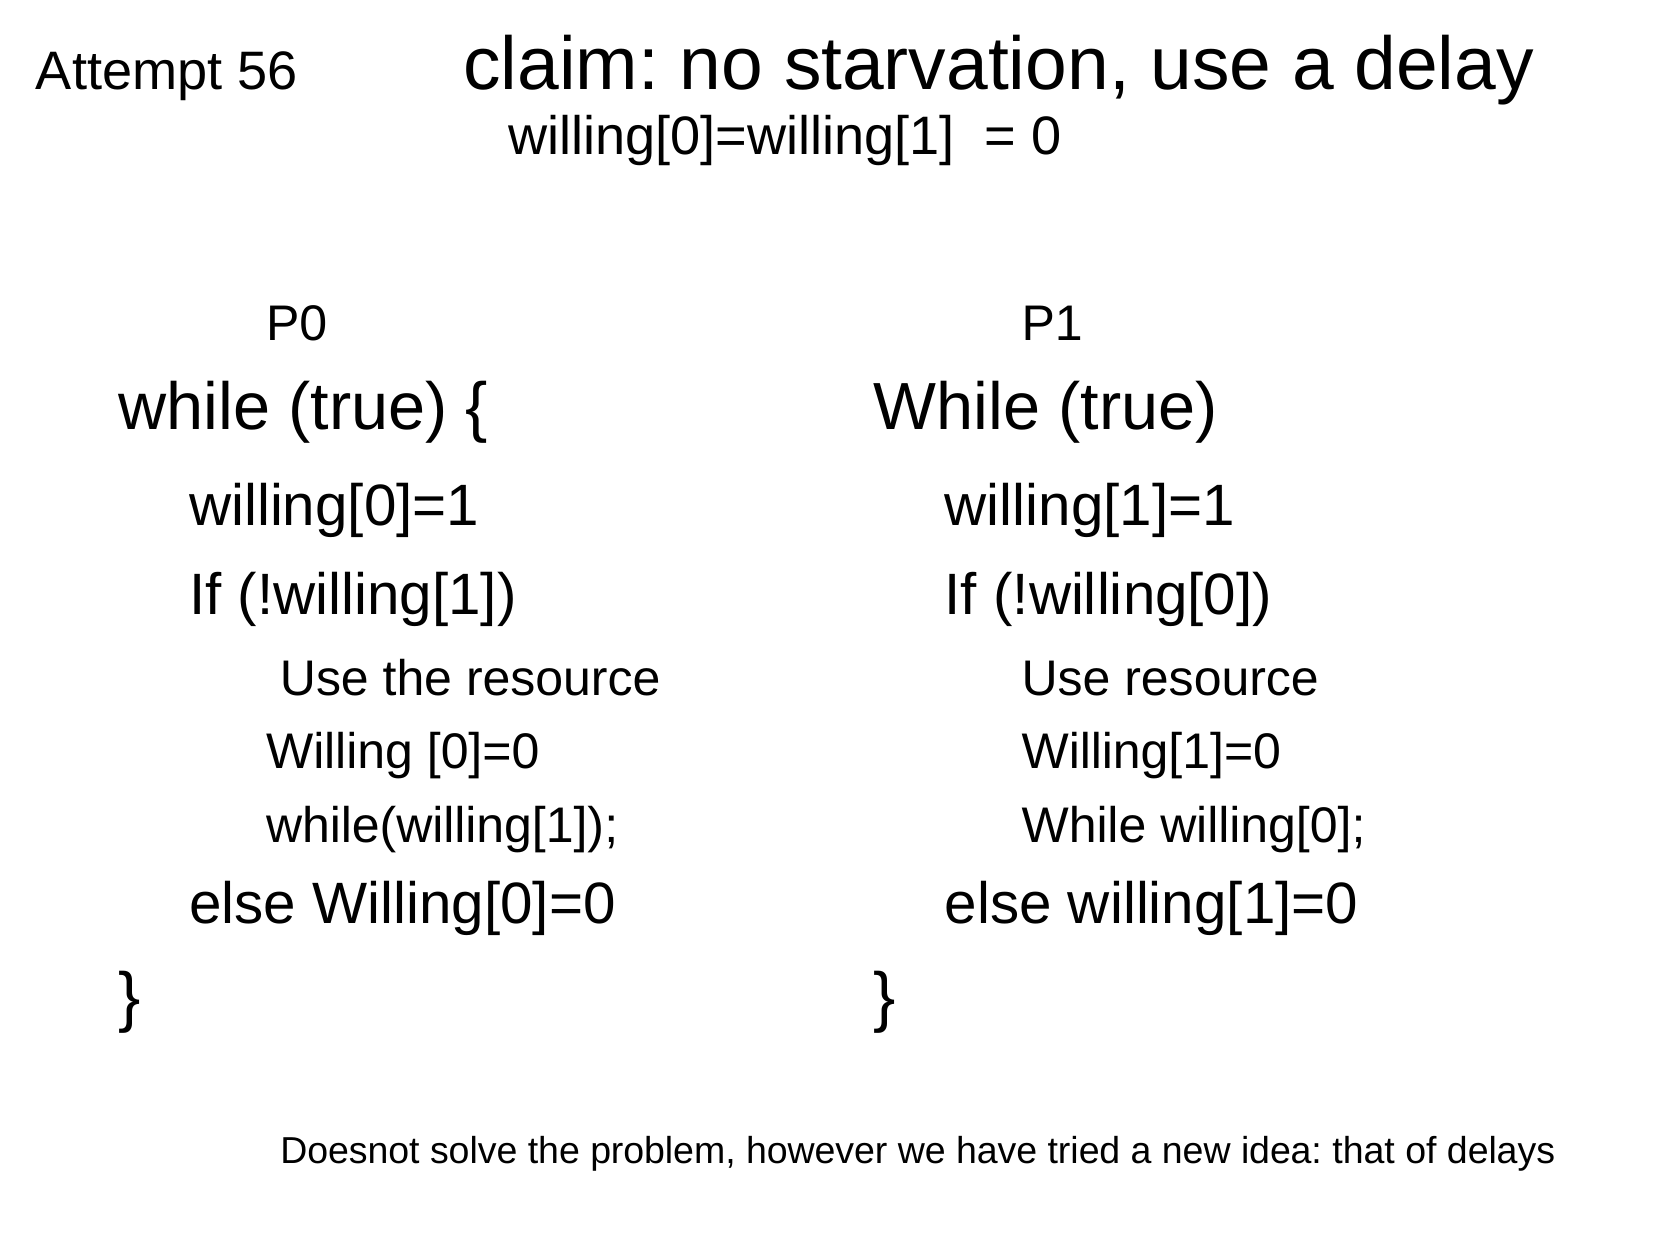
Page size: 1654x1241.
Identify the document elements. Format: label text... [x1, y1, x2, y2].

list P1 While (true) willing[1]=1 If (!willing[0]) Use resource Willing[1]=0 While willing[0]; else willing[1]=0 } [856, 295, 1583, 1114]
text_box Doesnot solve the problem, however we have tried a new idea: that of delays [265, 1122, 1567, 1184]
list P0 while (true) { willing[0]=1 If (!willing[1]) Use the resource Willing [0]=0 while(willing[1]); else Willing[0]=0 } [100, 295, 827, 1114]
title Attempt 56 claim: no starvation, use a delay willing[0]=willing[1] = 0 [0, 3, 1571, 246]
